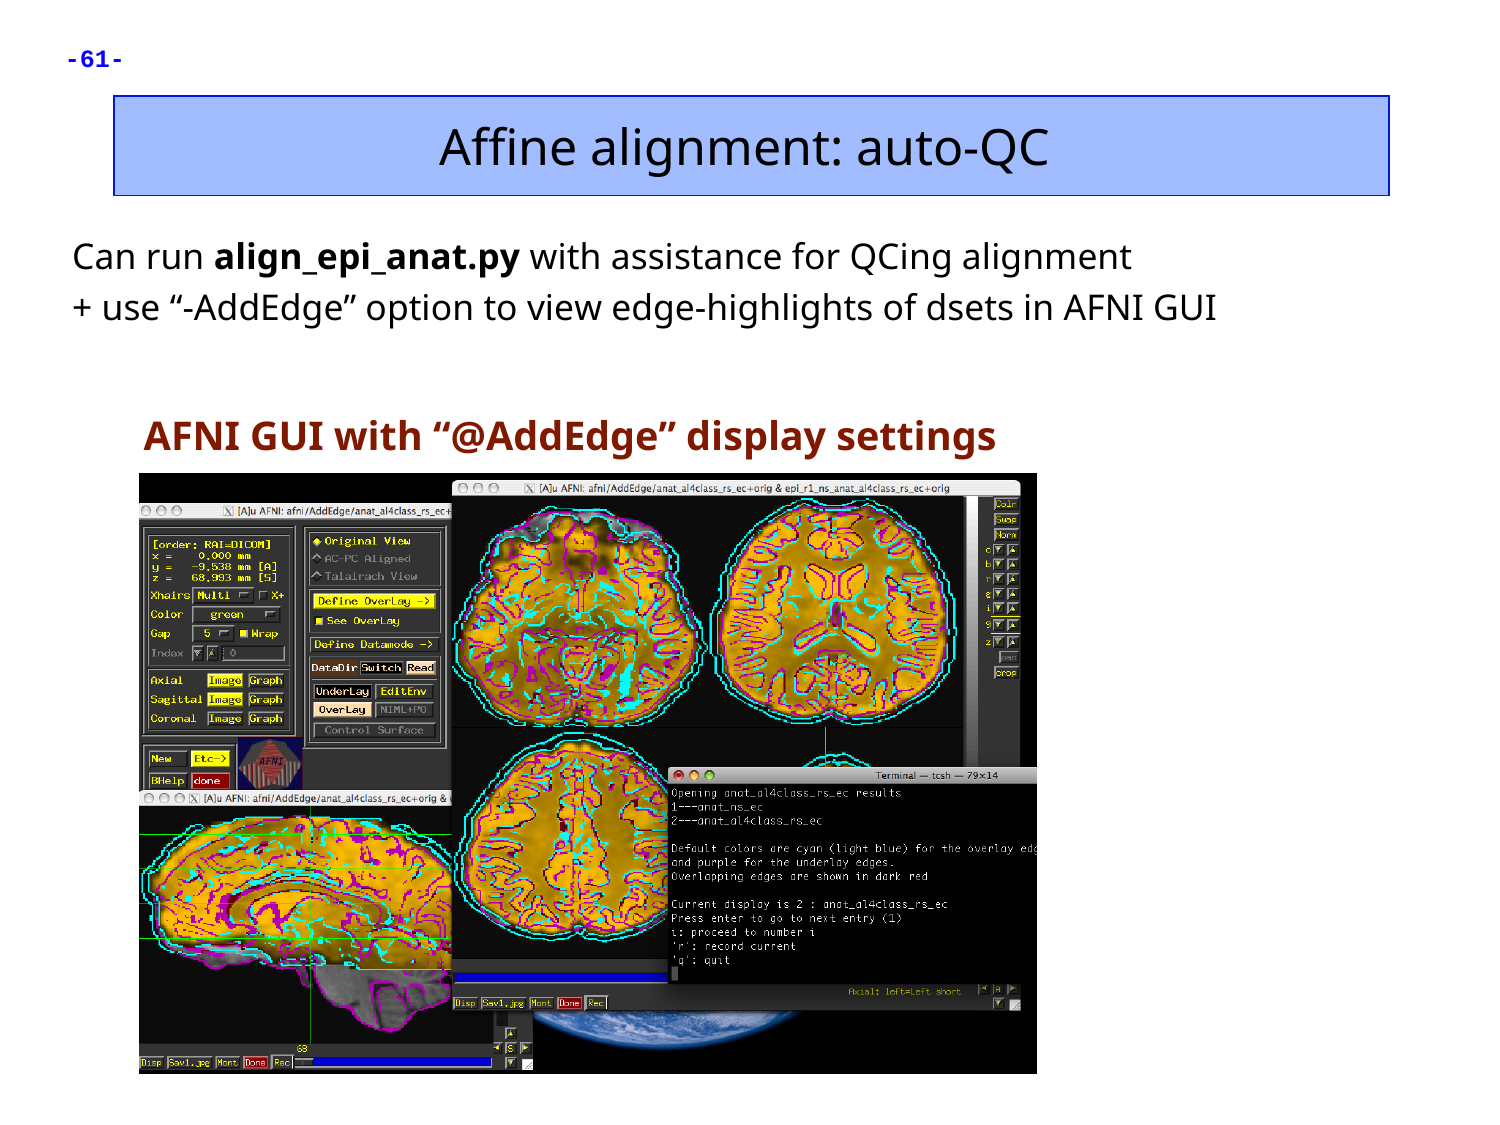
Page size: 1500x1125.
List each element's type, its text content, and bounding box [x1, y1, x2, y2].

picture [139, 473, 1037, 1074]
text_box Affine alignment: auto-QC [114, 95, 1389, 196]
text_box AFNI GUI with “@AddEdge” display settings [127, 403, 1380, 1033]
text_box Can run align_epi_anat.py with assistance for QCing alignment + use “-AddEdge” option to view edge-highlights of dsets in AFNI GUI [19, 226, 1478, 387]
